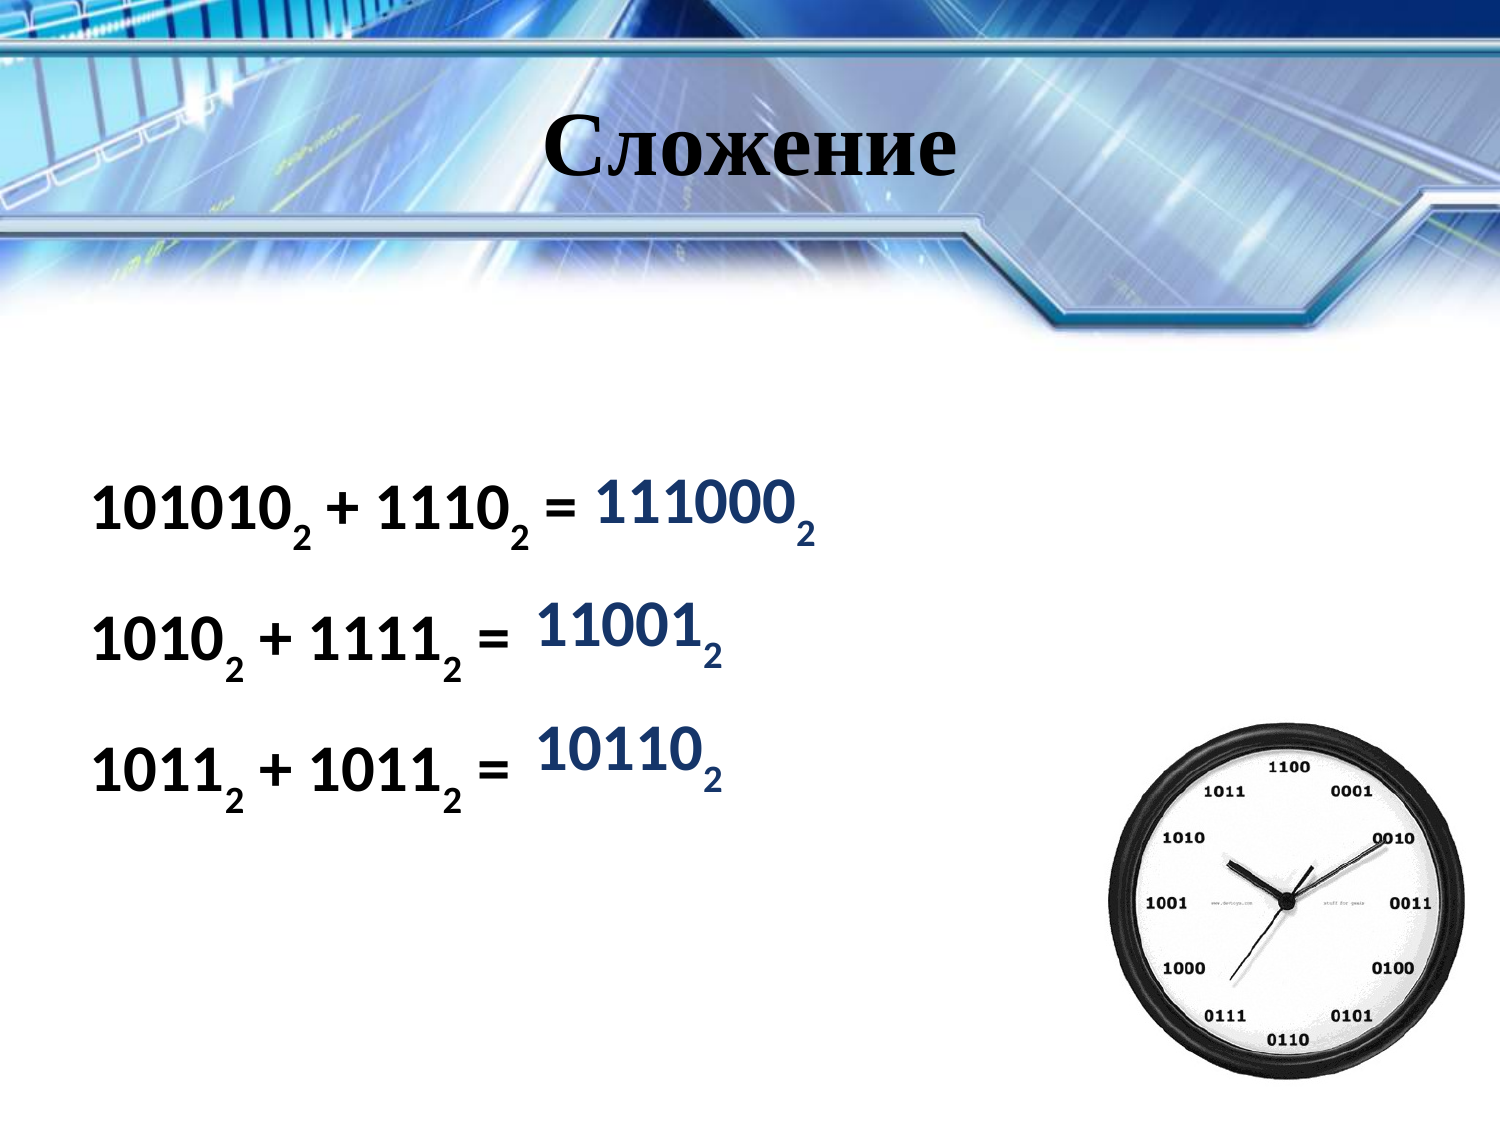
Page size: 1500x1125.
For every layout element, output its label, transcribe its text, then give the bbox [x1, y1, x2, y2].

text_box 101102 [519, 696, 756, 808]
list 1010102 + 11102 = 10102 + 11112 = 10112 + 10112 = [75, 454, 638, 1093]
text_box 110012 [519, 572, 756, 684]
picture [0, 0, 1500, 1125]
text_box 1110002 [578, 449, 833, 573]
title Сложение [75, 45, 1426, 233]
